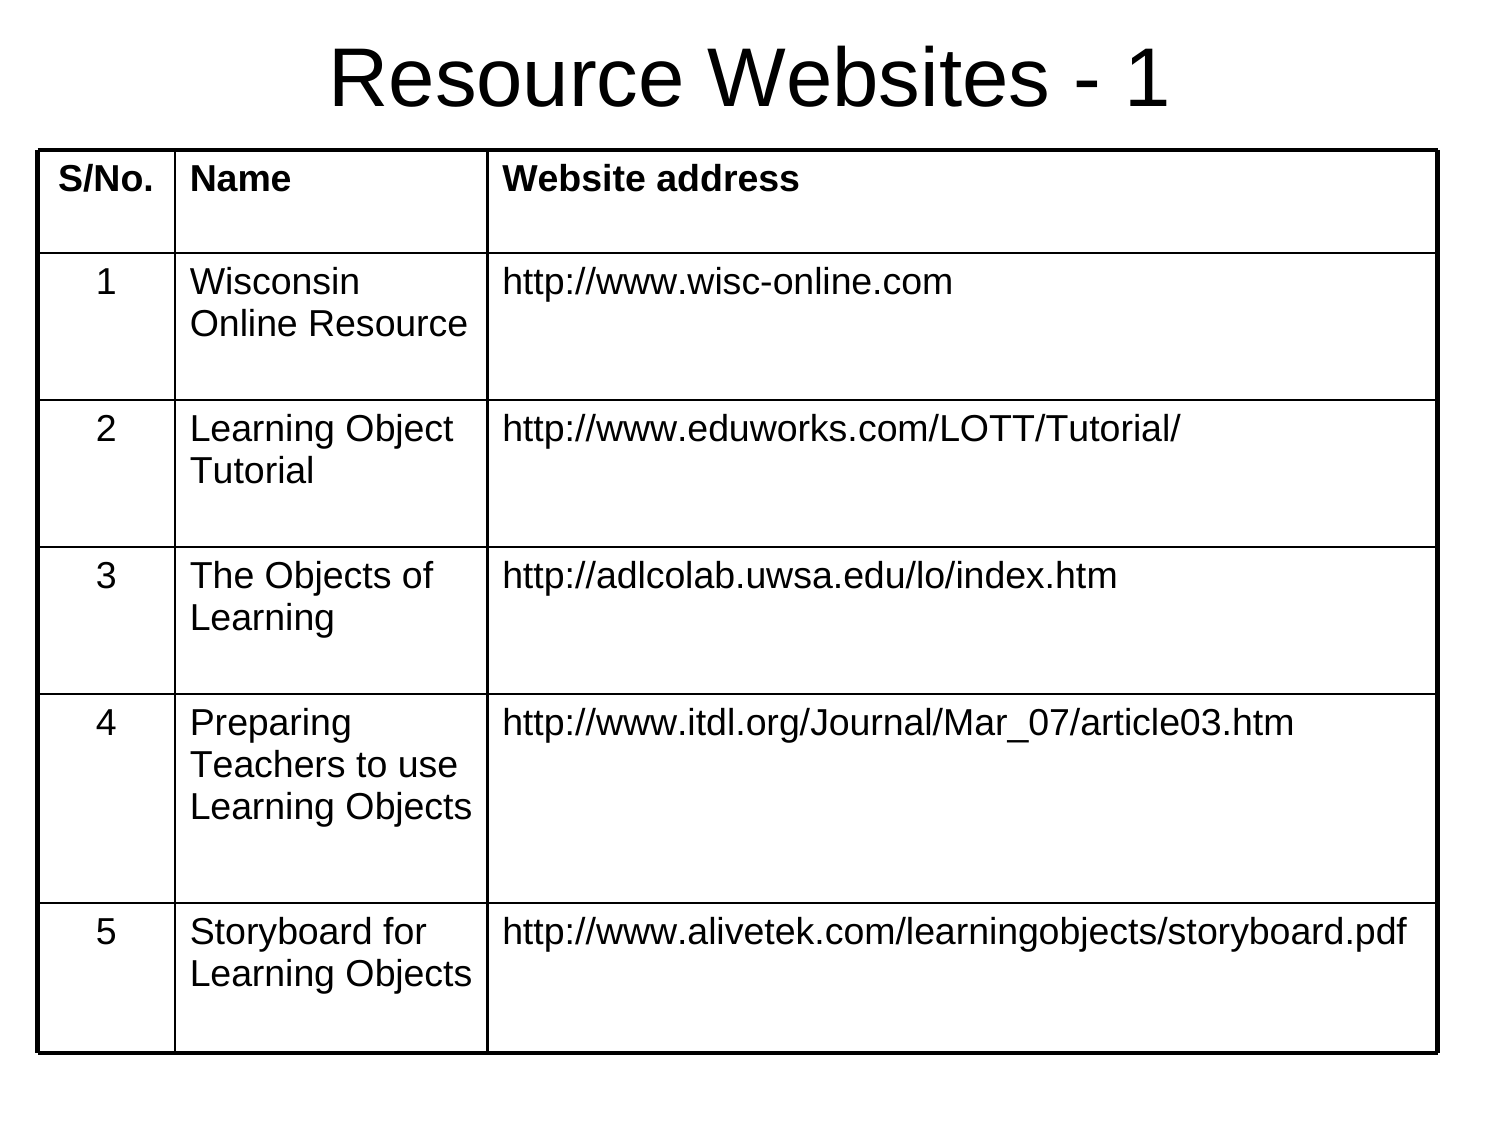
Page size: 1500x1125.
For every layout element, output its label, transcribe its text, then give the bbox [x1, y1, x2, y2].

text_box http://www.eduworks.com/LOTT/Tutorial/ [489, 401, 1435, 546]
title Resource Websites - 1 [75, 23, 1426, 132]
text_box Name [176, 152, 486, 252]
text_box Learning Object Tutorial [176, 401, 486, 546]
text_box 3 [40, 548, 174, 693]
text_box The Objects of Learning [176, 548, 486, 693]
text_box http://adlcolab.uwsa.edu/lo/index.htm [489, 548, 1435, 693]
text_box 1 [40, 254, 174, 399]
text_box Storyboard for Learning Objects [176, 904, 486, 1051]
text_box http://www.itdl.org/Journal/Mar_07/article03.htm [489, 695, 1435, 902]
text_box 4 [40, 695, 174, 902]
text_box 2 [40, 401, 174, 546]
text_box http://www.wisc-online.com [489, 254, 1435, 399]
text_box Preparing Teachers to use Learning Objects [176, 695, 486, 902]
text_box Wisconsin Online Resource [176, 254, 486, 399]
text_box S/No. [40, 152, 174, 252]
text_box http://www.alivetek.com/learningobjects/storyboard.pdf [489, 904, 1435, 1051]
text_box Website address [489, 152, 1435, 252]
text_box 5 [40, 904, 174, 1051]
